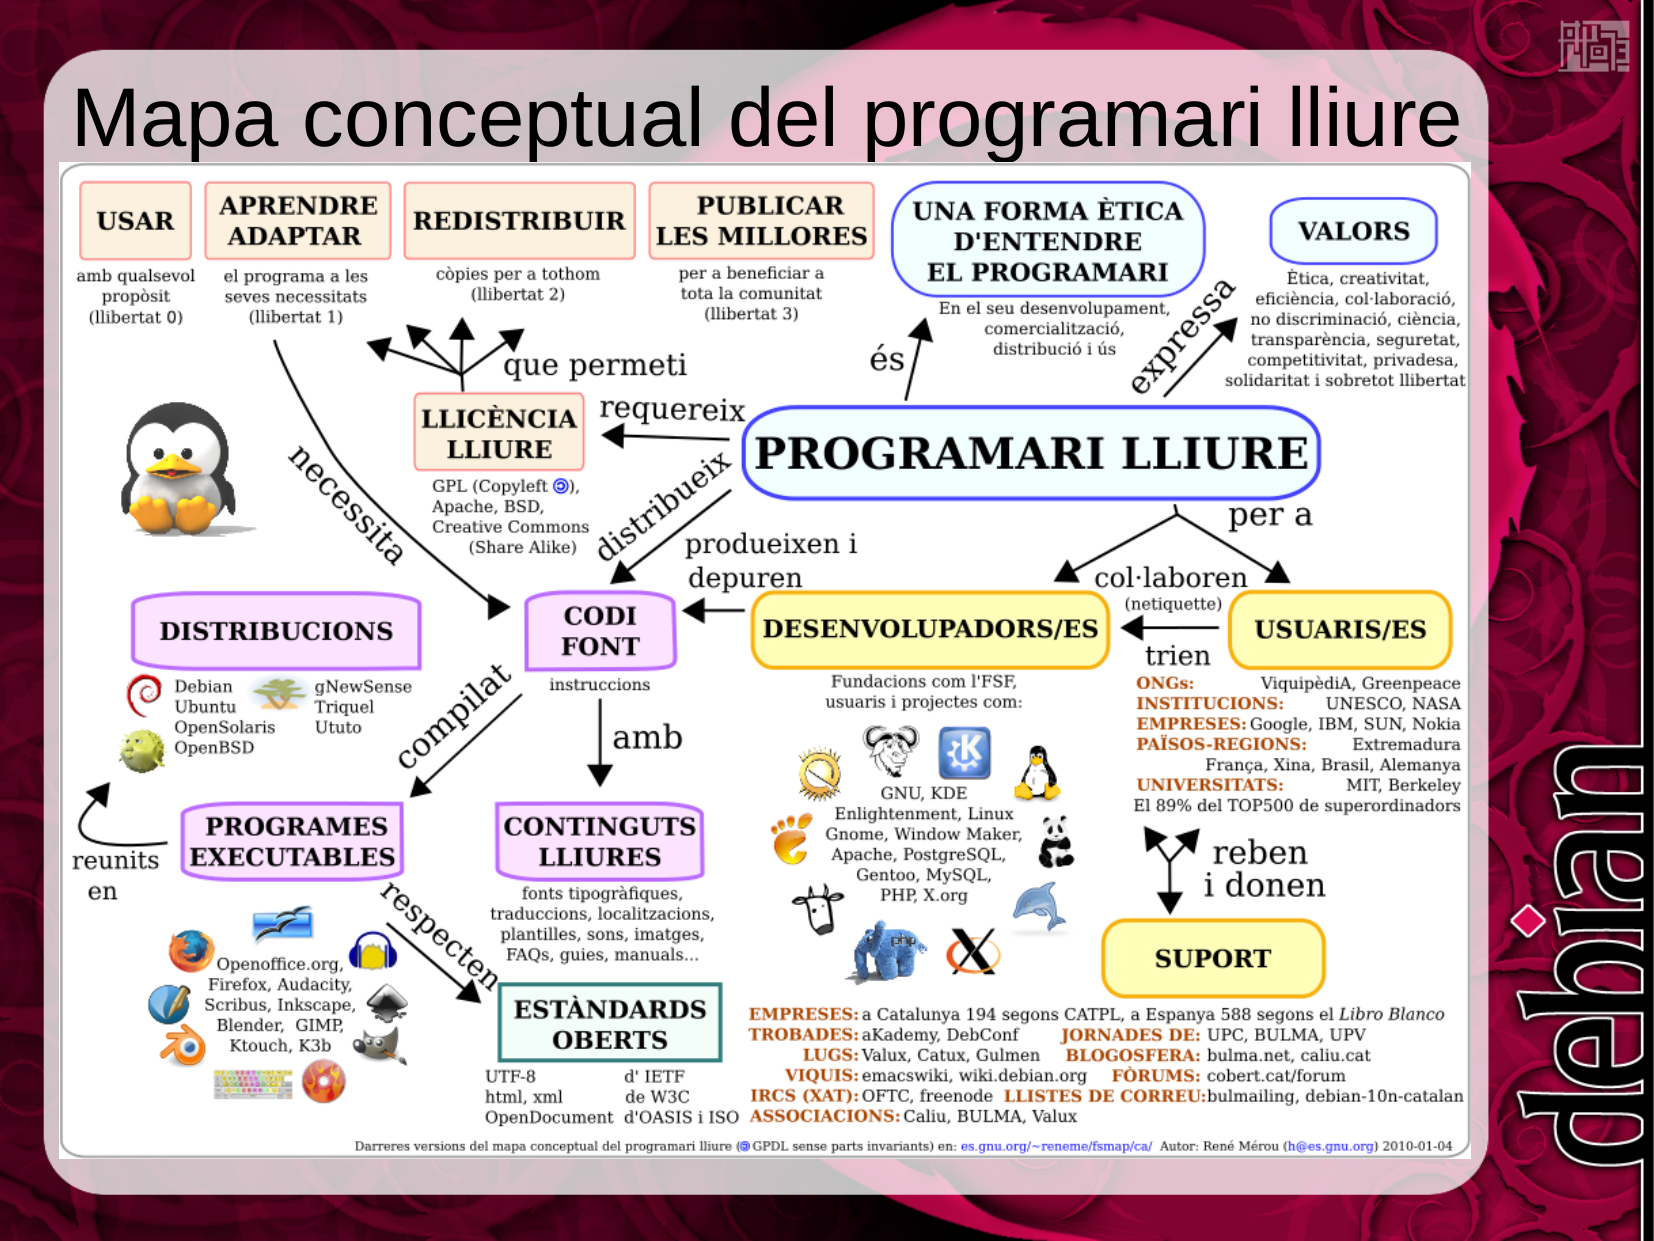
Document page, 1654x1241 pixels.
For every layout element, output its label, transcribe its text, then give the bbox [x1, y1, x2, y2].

picture [0, 0, 1654, 1241]
title Mapa conceptual del programari lliure [59, 58, 1477, 178]
